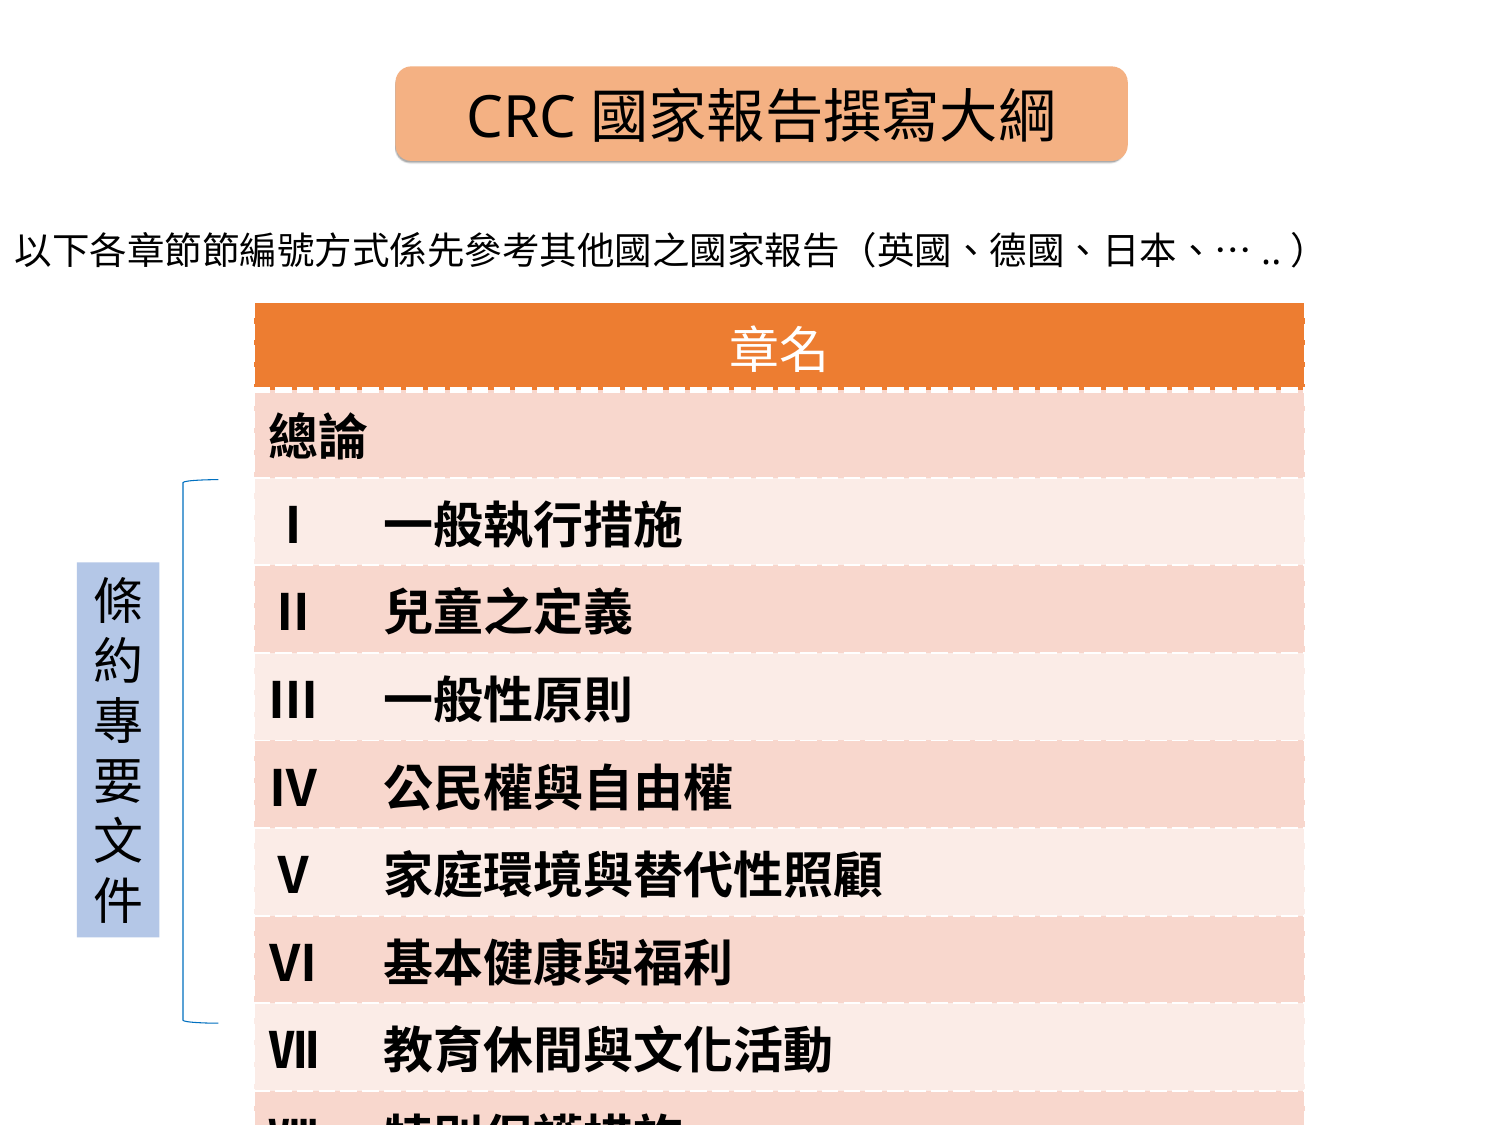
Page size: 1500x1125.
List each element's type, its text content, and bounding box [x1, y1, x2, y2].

table_cell Ⅶ 教育休間與文化活動 [254, 1003, 1305, 1091]
text_box 以下各章節節編號方式係先參考其他國之國家報告（英國、德國、日本、…..） [0, 219, 1353, 280]
table_cell 總論 [254, 390, 1305, 478]
table_cell Ⅵ 基本健康與福利 [254, 916, 1305, 1003]
text_box 條約專要文件 [76, 562, 160, 938]
table_header 章名 [254, 303, 1305, 390]
table_cell Ⅱ 兒童之定義 [254, 565, 1305, 653]
table_cell Ⅰ 一般執行措施 [254, 478, 1305, 565]
table_cell Ⅴ 家庭環境與替代性照顧 [254, 828, 1305, 916]
table_cell Ⅷ 特別保護措施 [254, 1091, 1305, 1125]
text_box CRC國家報告撰寫大綱 [395, 66, 1128, 161]
table_cell Ⅳ 公民權與自由權 [254, 740, 1305, 828]
table_cell Ⅲ 一般性原則 [254, 653, 1305, 740]
